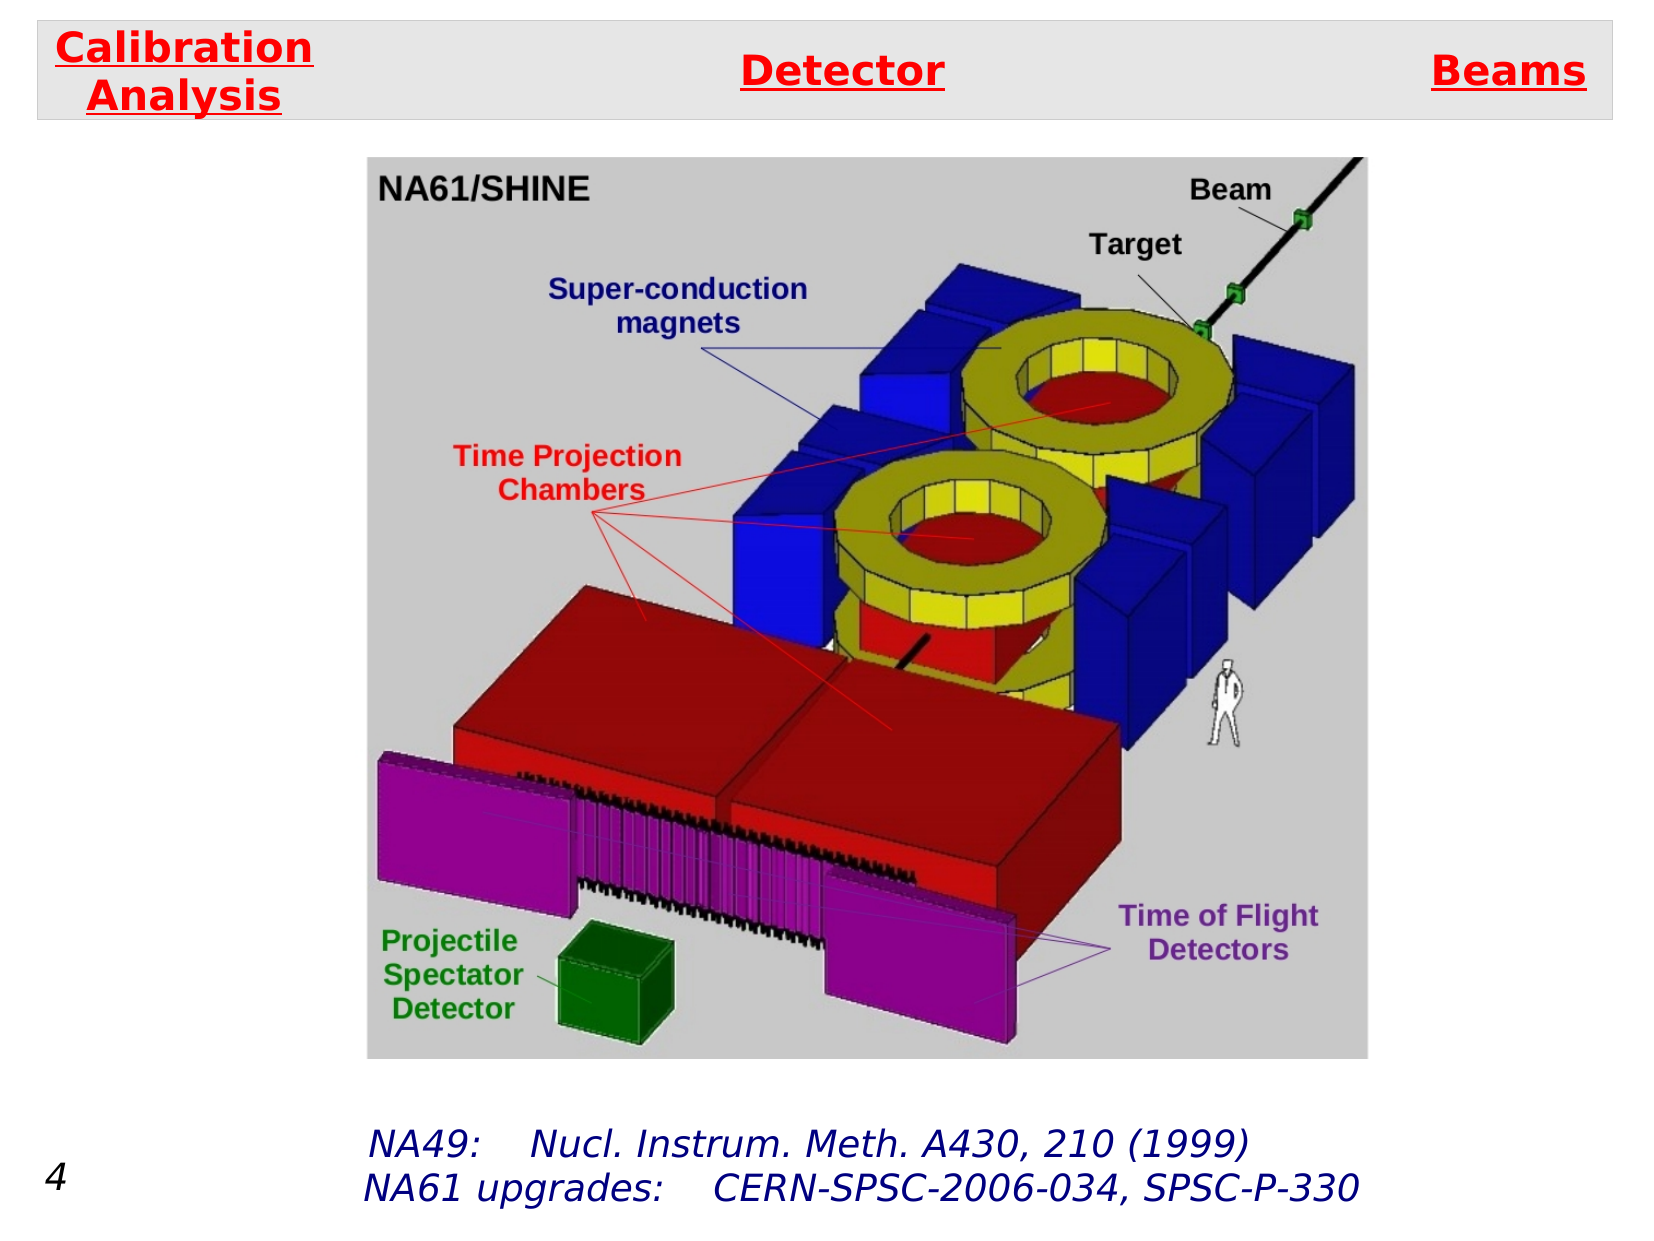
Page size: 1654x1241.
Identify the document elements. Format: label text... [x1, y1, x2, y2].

text_box Beams [1430, 46, 1654, 96]
text_box [37, 20, 1613, 120]
picture [264, 157, 1468, 1059]
text_box NA61 upgrades: CERN-SPSC-2006-034, SPSC-P-330 [331, 1154, 1362, 1213]
text_box Calibration Analysis [54, 23, 314, 121]
text_box NA49: Nucl. Instrum. Meth. A430, 210 (1999) [368, 1122, 1253, 1154]
text_box Detector [739, 46, 971, 96]
